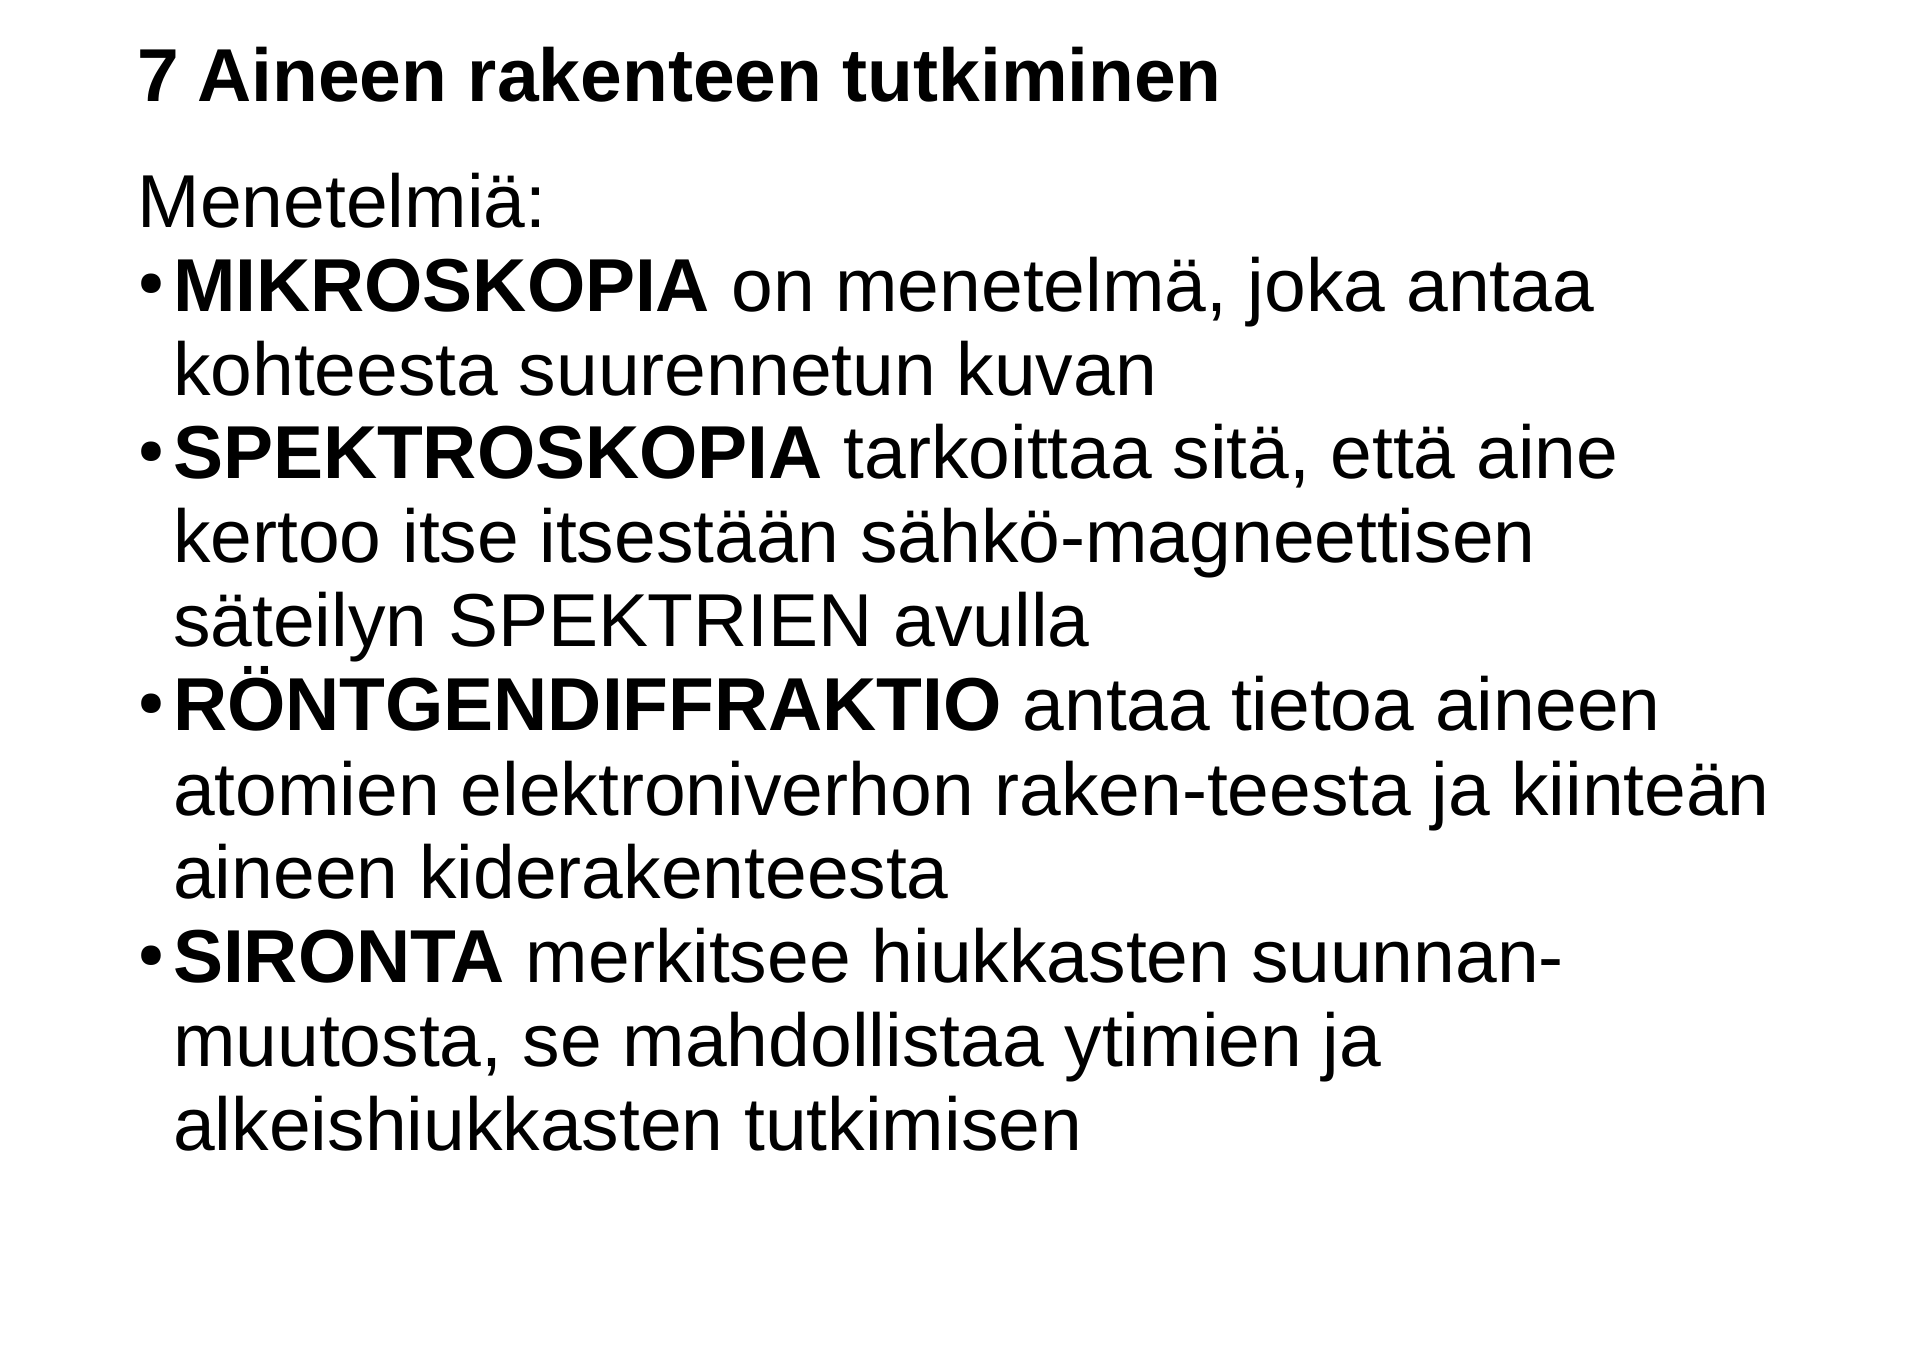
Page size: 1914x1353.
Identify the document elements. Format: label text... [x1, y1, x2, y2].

text_box 7 Aineen rakenteen tutkiminen Menetelmiä: MIKROSKOPIA on menetelmä, joka antaa kohteesta suurennetun kuvan SPEKTROSKOPIA tarkoittaa sitä, että aine kertoo itse itsestään sähkö-magneettisen säteilyn SPEKTRIEN avulla RÖNTGENDIFFRAKTIO antaa tietoa aineen atomien elektroniverhon raken-teesta ja kiinteän aineen kiderakenteesta SIRONTA merkitsee hiukkasten suunnan-muutosta, se mahdollistaa ytimien ja alkeishiukkasten tutkimisen [122, 25, 1818, 1288]
